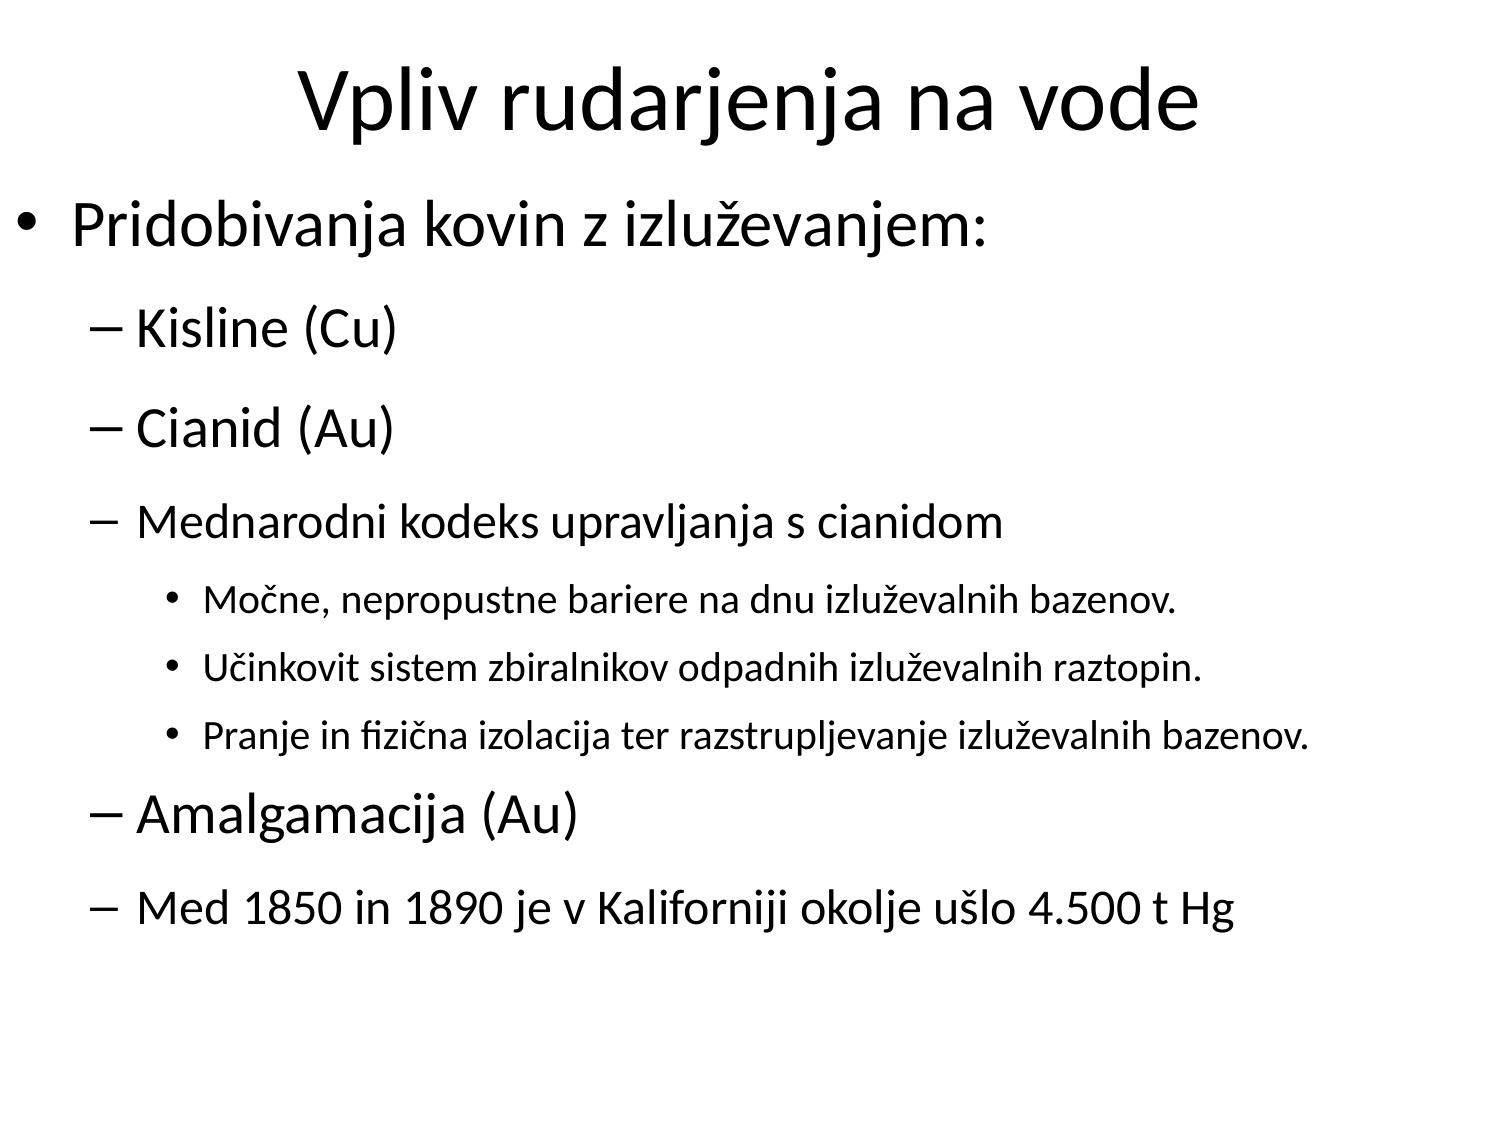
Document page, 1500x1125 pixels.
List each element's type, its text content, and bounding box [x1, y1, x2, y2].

list Pridobivanja kovin z izluževanjem: Kisline (Cu) Cianid (Au) Mednarodni kodeks upravljanja s cianidom Močne, nepropustne bariere na dnu izluževalnih bazenov. Učinkovit sistem zbiralnikov odpadnih izluževalnih raztopin. Pranje in fizična izolacija ter razstrupljevanje izluževalnih bazenov. Amalgamacija (Au) Med 1850 in 1890 je v Kaliforniji okolje ušlo 4.500 t Hg [0, 172, 1500, 1125]
title Vpliv rudarjenja na vode [0, 0, 1500, 172]
